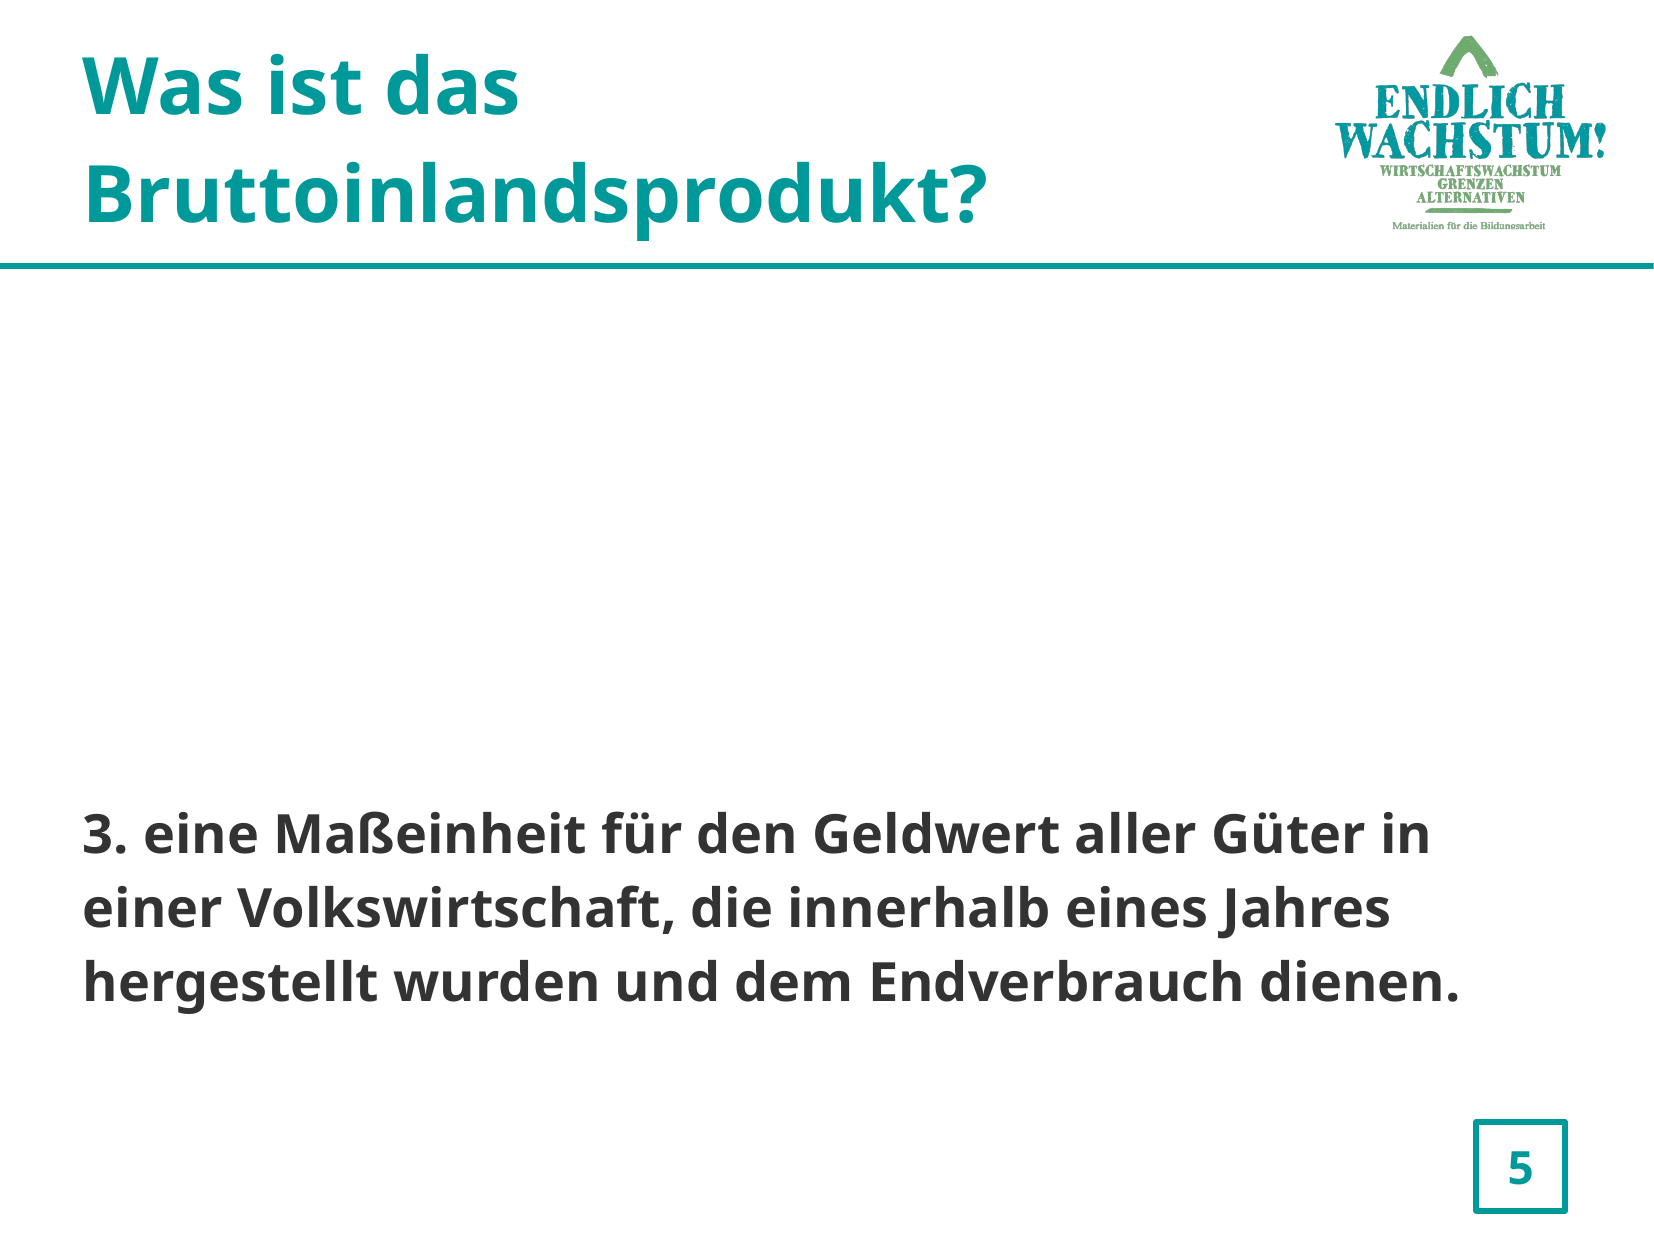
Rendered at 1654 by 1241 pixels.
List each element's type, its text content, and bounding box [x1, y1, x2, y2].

picture [1441, 35, 1607, 231]
subtitle 3. eine Maßeinheit für den Geldwert aller Güter in einer Volkswirtschaft, die innerhalb eines Jahres hergestellt wurden und dem Endverbrauch dienen. [82, 303, 1571, 1066]
title Was ist das Bruttoinlandsprodukt? [82, 0, 1441, 288]
